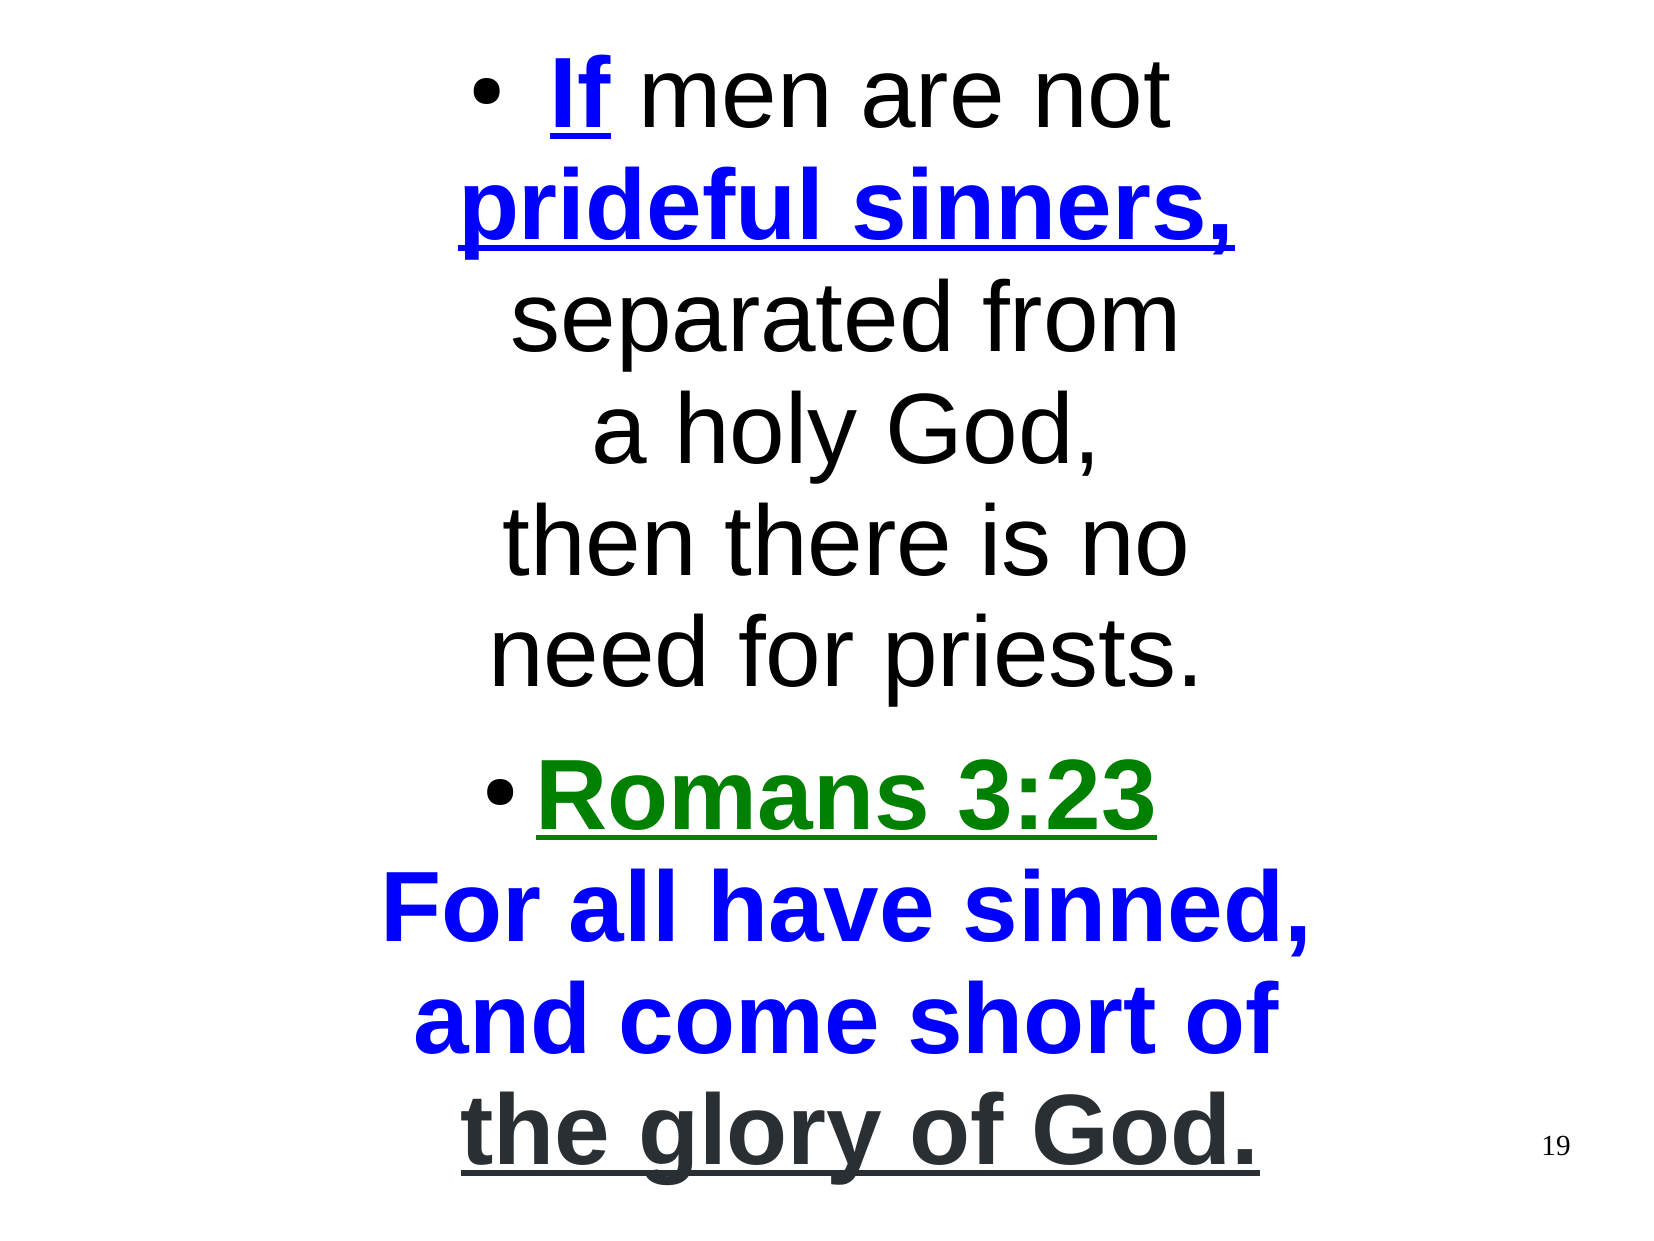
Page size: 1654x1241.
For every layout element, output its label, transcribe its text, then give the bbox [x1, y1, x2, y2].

list If men are not prideful sinners, separated from a holy God, then there is no need for priests. Romans 3:23 For all have sinned, and come short of the glory of God. [37, 37, 1613, 1238]
